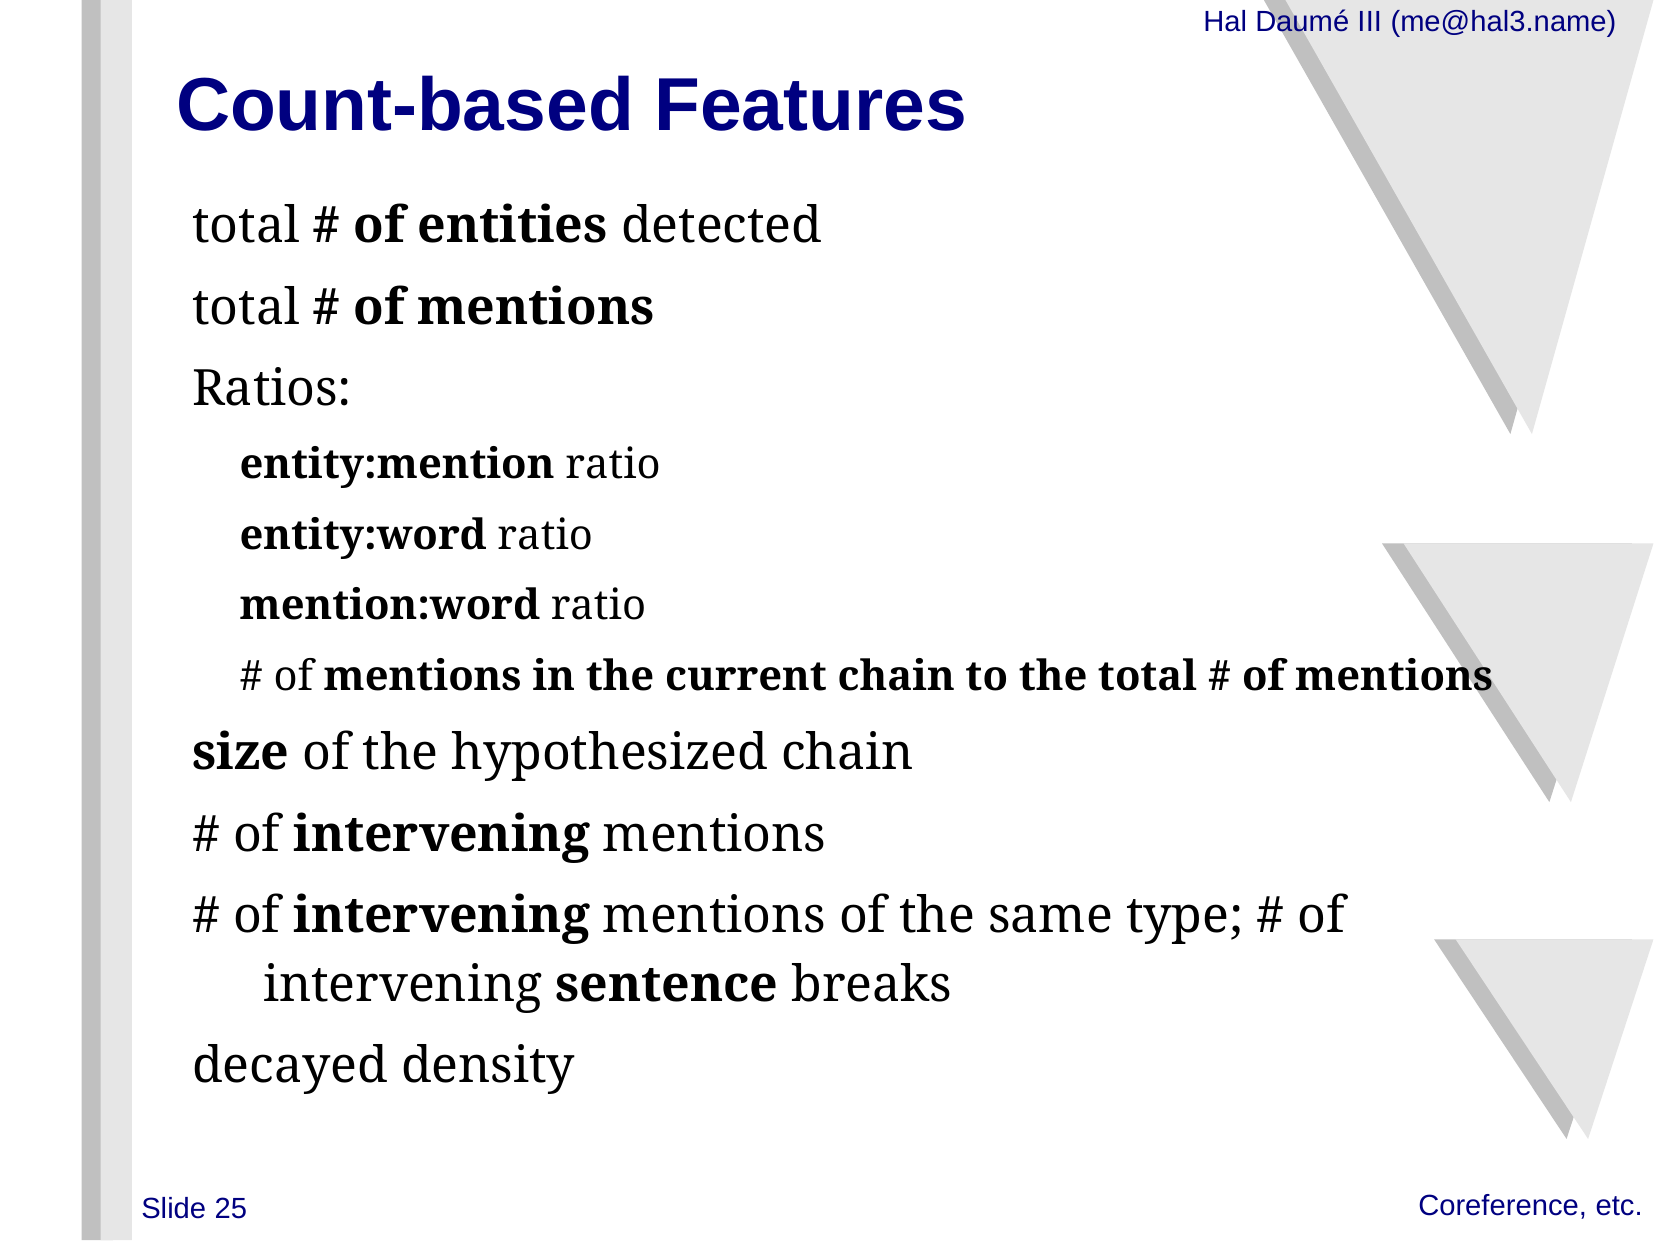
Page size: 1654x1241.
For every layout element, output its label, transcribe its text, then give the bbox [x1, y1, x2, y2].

list total # of entities detected total # of mentions Ratios: entity:mention ratio entity:word ratio mention:word ratio # of mentions in the current chain to the total # of mentions size of the hypothesized chain # of intervening mentions # of intervening mentions of the same type; # of intervening sentence breaks decayed density [180, 188, 1512, 1127]
title Count-based Features [176, 44, 1509, 166]
